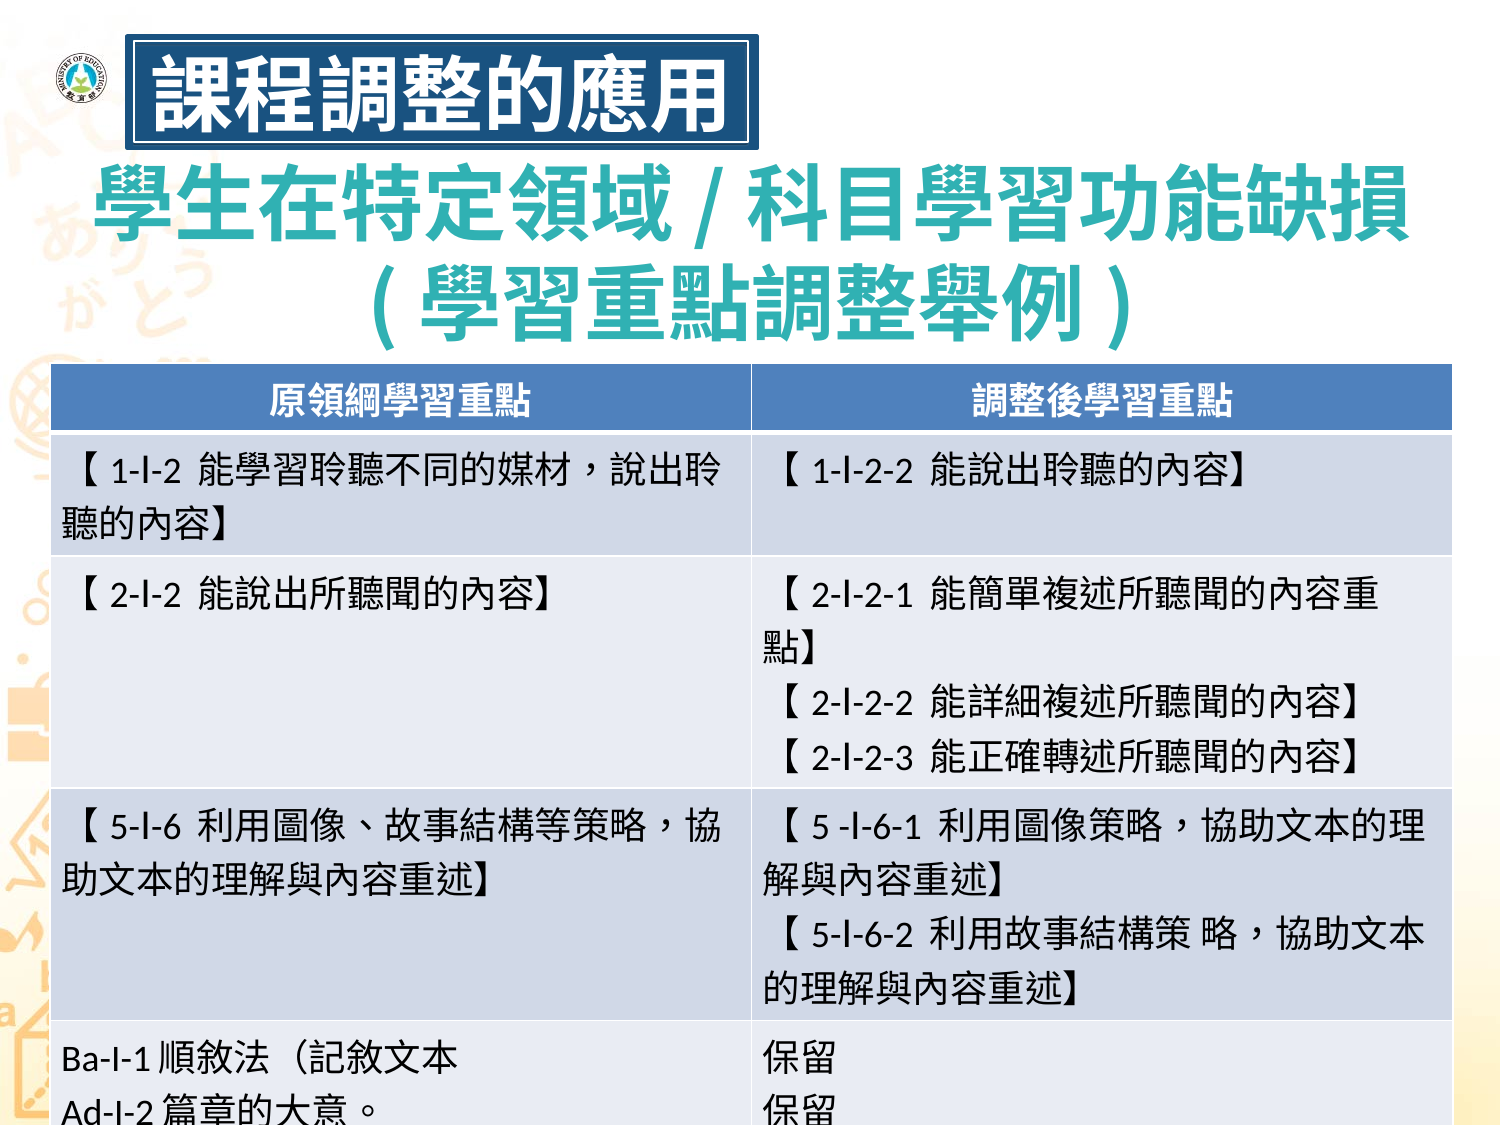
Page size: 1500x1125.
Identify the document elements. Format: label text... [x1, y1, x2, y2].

table_cell 【5-Ⅰ-6 利用圖像、故事結構等策略，協助文本的理解與內容重述】 [51, 789, 751, 1020]
picture [0, 0, 1500, 1125]
table_header 原領綱學習重點 [51, 364, 751, 430]
table_cell 【1-Ⅰ-2 能學習聆聽不同的媒材，說出聆聽的內容】 [51, 435, 751, 555]
title 學生在特定領域/科目學習功能缺損 (學習重點調整舉例) [50, 143, 1454, 286]
table_cell 【5 -Ⅰ-6-1 利用圖像策略，協助文本的理解與內容重述】 【5-Ⅰ-6-2 利用故事結構策 略，協助文本的理解與內容重述】 [752, 789, 1452, 1020]
text_box 課程調整的應用 [127, 36, 757, 149]
table_cell 【2-Ⅰ-2-1 能簡單複述所聽聞的內容重點】 【2-Ⅰ-2-2 能詳細複述所聽聞的內容】 【2-Ⅰ-2-3 能正確轉述所聽聞的內容】 [752, 557, 1452, 787]
table_cell 【2-Ⅰ-2 能說出所聽聞的內容】 [51, 557, 751, 787]
table_cell 【1-Ⅰ-2-2 能說出聆聽的內容】 [752, 435, 1452, 555]
table_cell 保留 保留 Ad-I-3故事 [752, 1021, 1452, 1125]
table_header 調整後學習重點 [752, 364, 1452, 430]
table_cell Ba-I-1順敘法（記敘文本 Ad-I-2篇章的大意。 Ad-I-3故事、童詩。 [51, 1021, 751, 1125]
